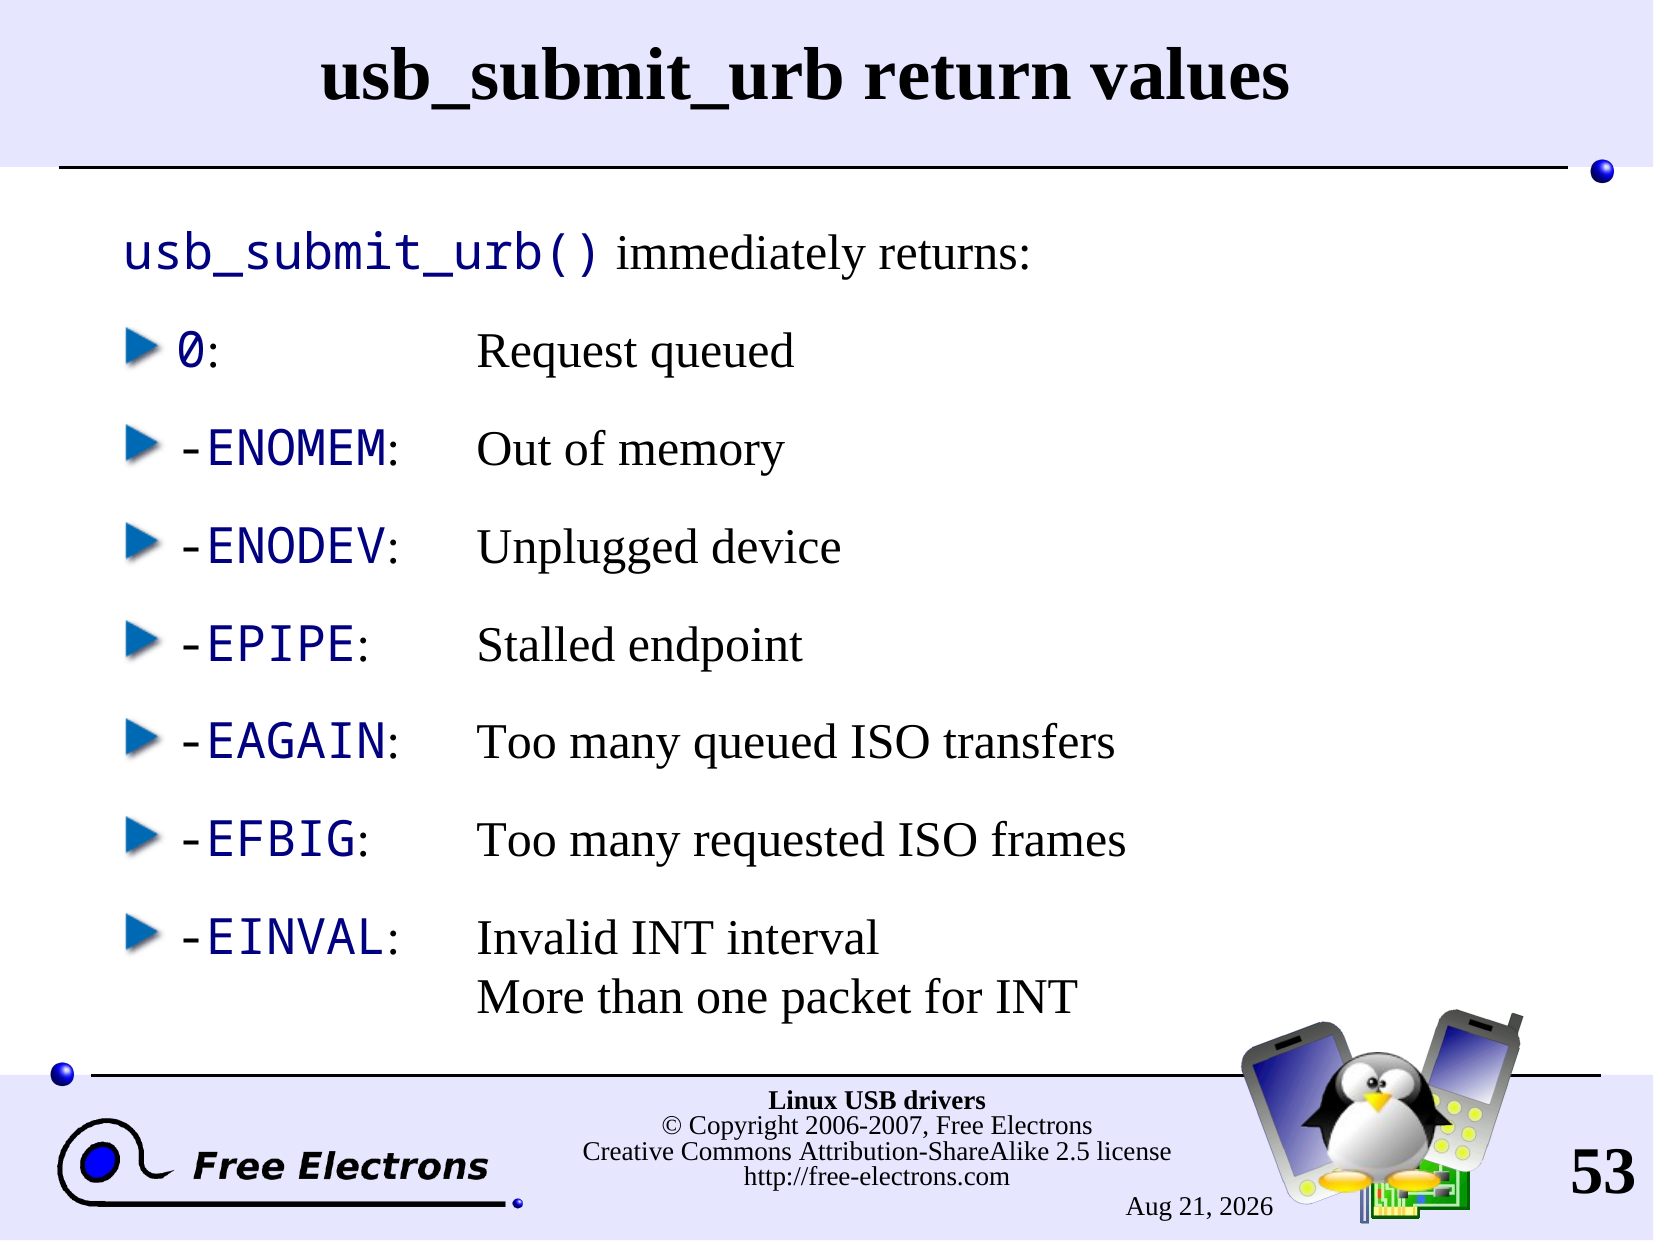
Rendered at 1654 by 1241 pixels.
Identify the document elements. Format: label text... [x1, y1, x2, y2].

picture [50, 1107, 527, 1216]
picture [1231, 1007, 1538, 1241]
title usb_submit_urb return values [60, 25, 1551, 124]
list usb_submit_urb() immediately returns: 0: Request queued -ENOMEM: Out of memory -ENODEV: Unplugged device -EPIPE: Stalled endpoint -EAGAIN: Too many queued ISO transfers -EFBIG: Too many requested ISO frames -EINVAL: Invalid INT interval More than one packet for INT [105, 216, 1518, 1066]
